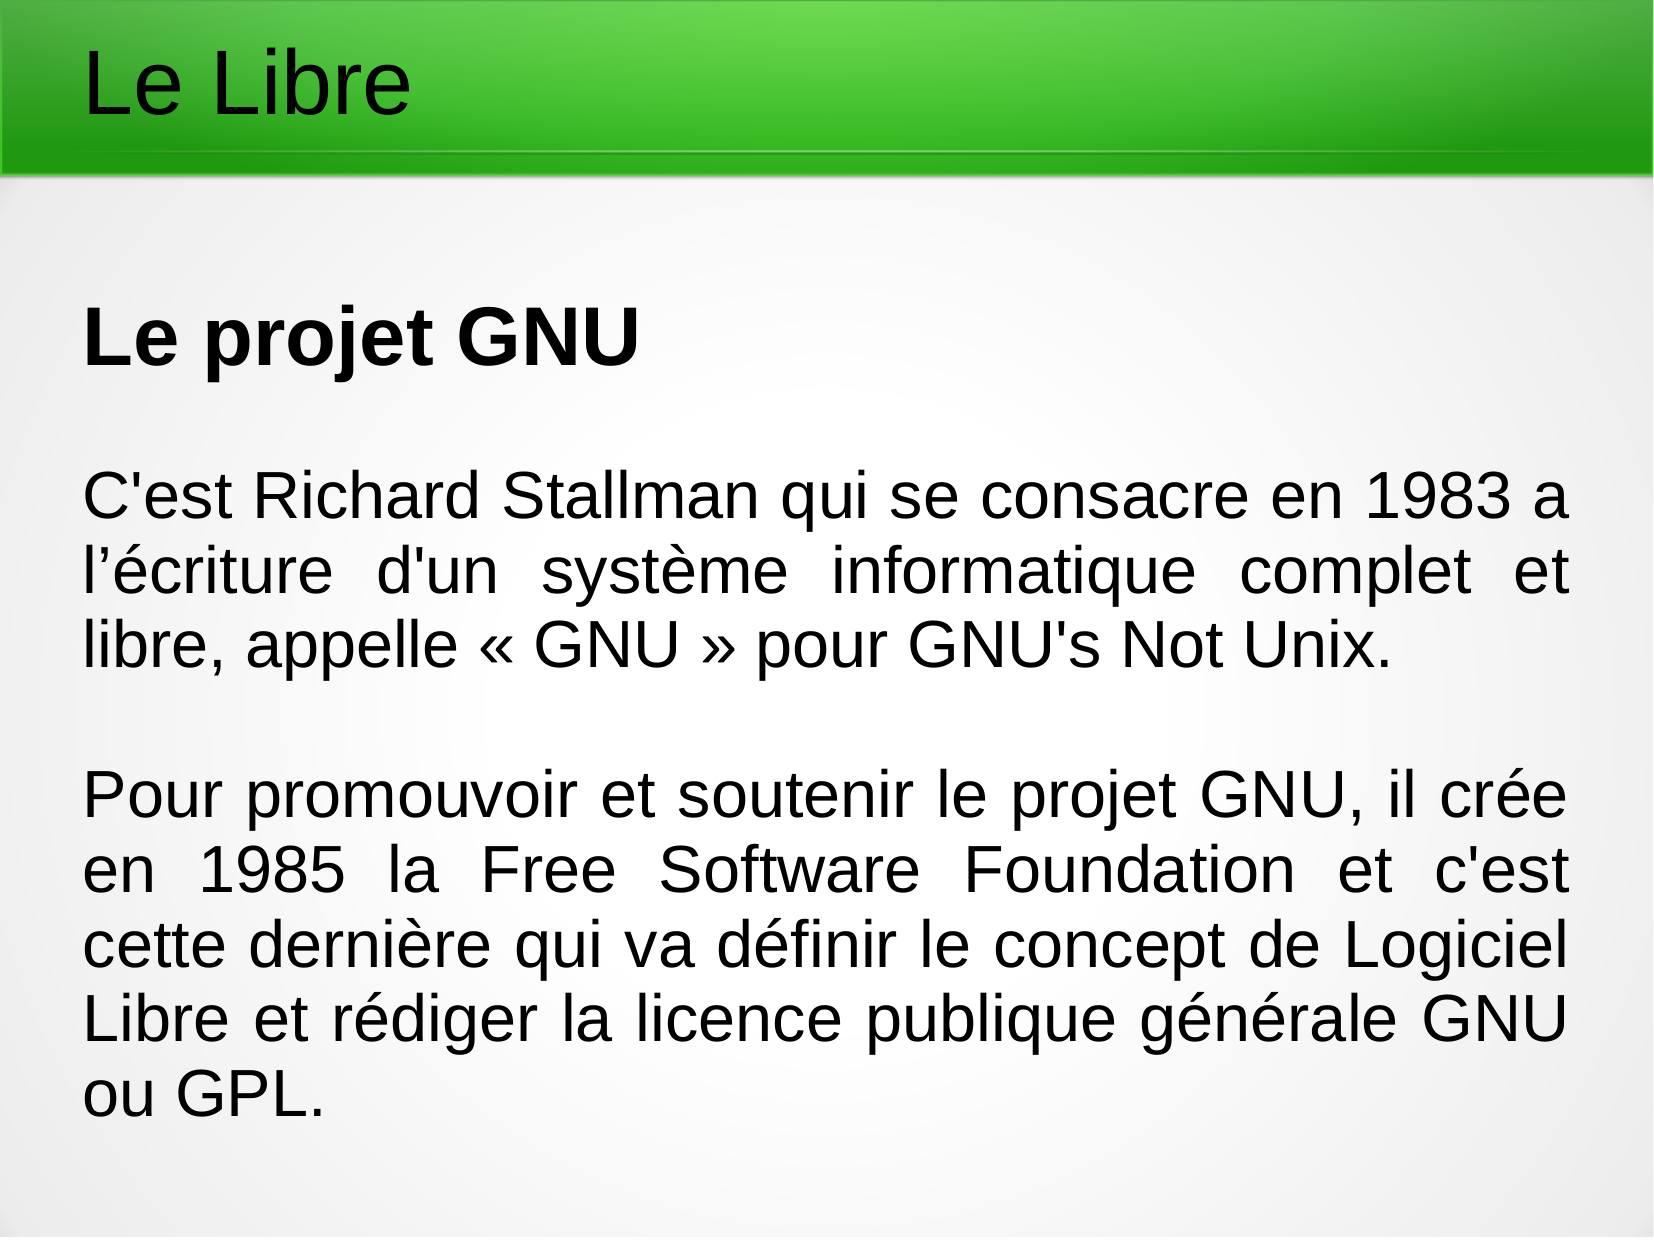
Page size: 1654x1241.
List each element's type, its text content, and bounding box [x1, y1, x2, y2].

subtitle Le projet GNU C'est Richard Stallman qui se consacre en 1983 a l’écriture d'un système informatique complet et libre, appelle « GNU » pour GNU's Not Unix. Pour promouvoir et soutenir le projet GNU, il crée en 1985 la Free Software Foundation et c'est cette dernière qui va définir le concept de Logiciel Libre et rédiger la licence publique générale GNU ou GPL. [82, 290, 1571, 1206]
picture [0, 0, 1654, 1237]
title Le Libre [82, 11, 1571, 154]
